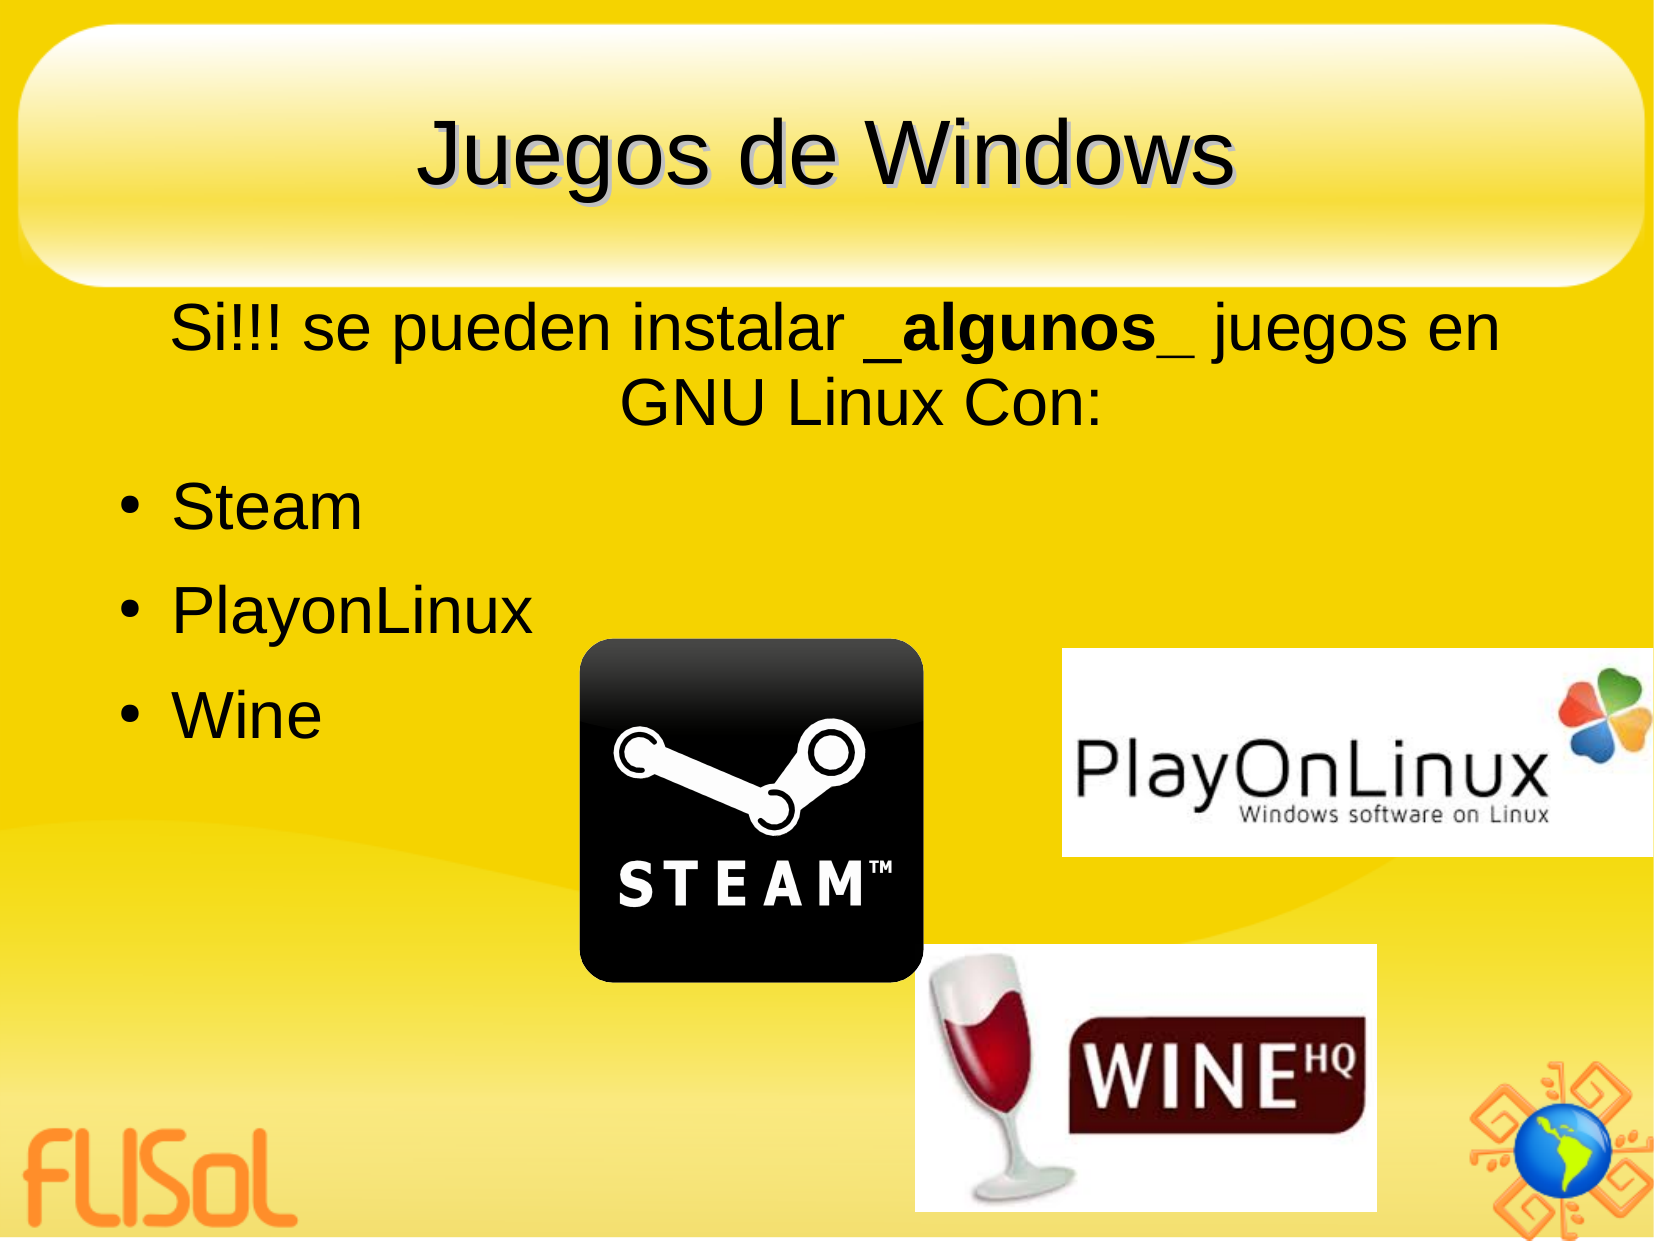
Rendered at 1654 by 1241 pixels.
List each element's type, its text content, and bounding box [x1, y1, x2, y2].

title Juegos de Windows [82, 49, 1571, 257]
picture [0, 0, 1654, 1241]
list Si!!! se pueden instalar _algunos_ juegos en GNU Linux Con: Steam PlayonLinux Wine [82, 290, 1571, 1109]
